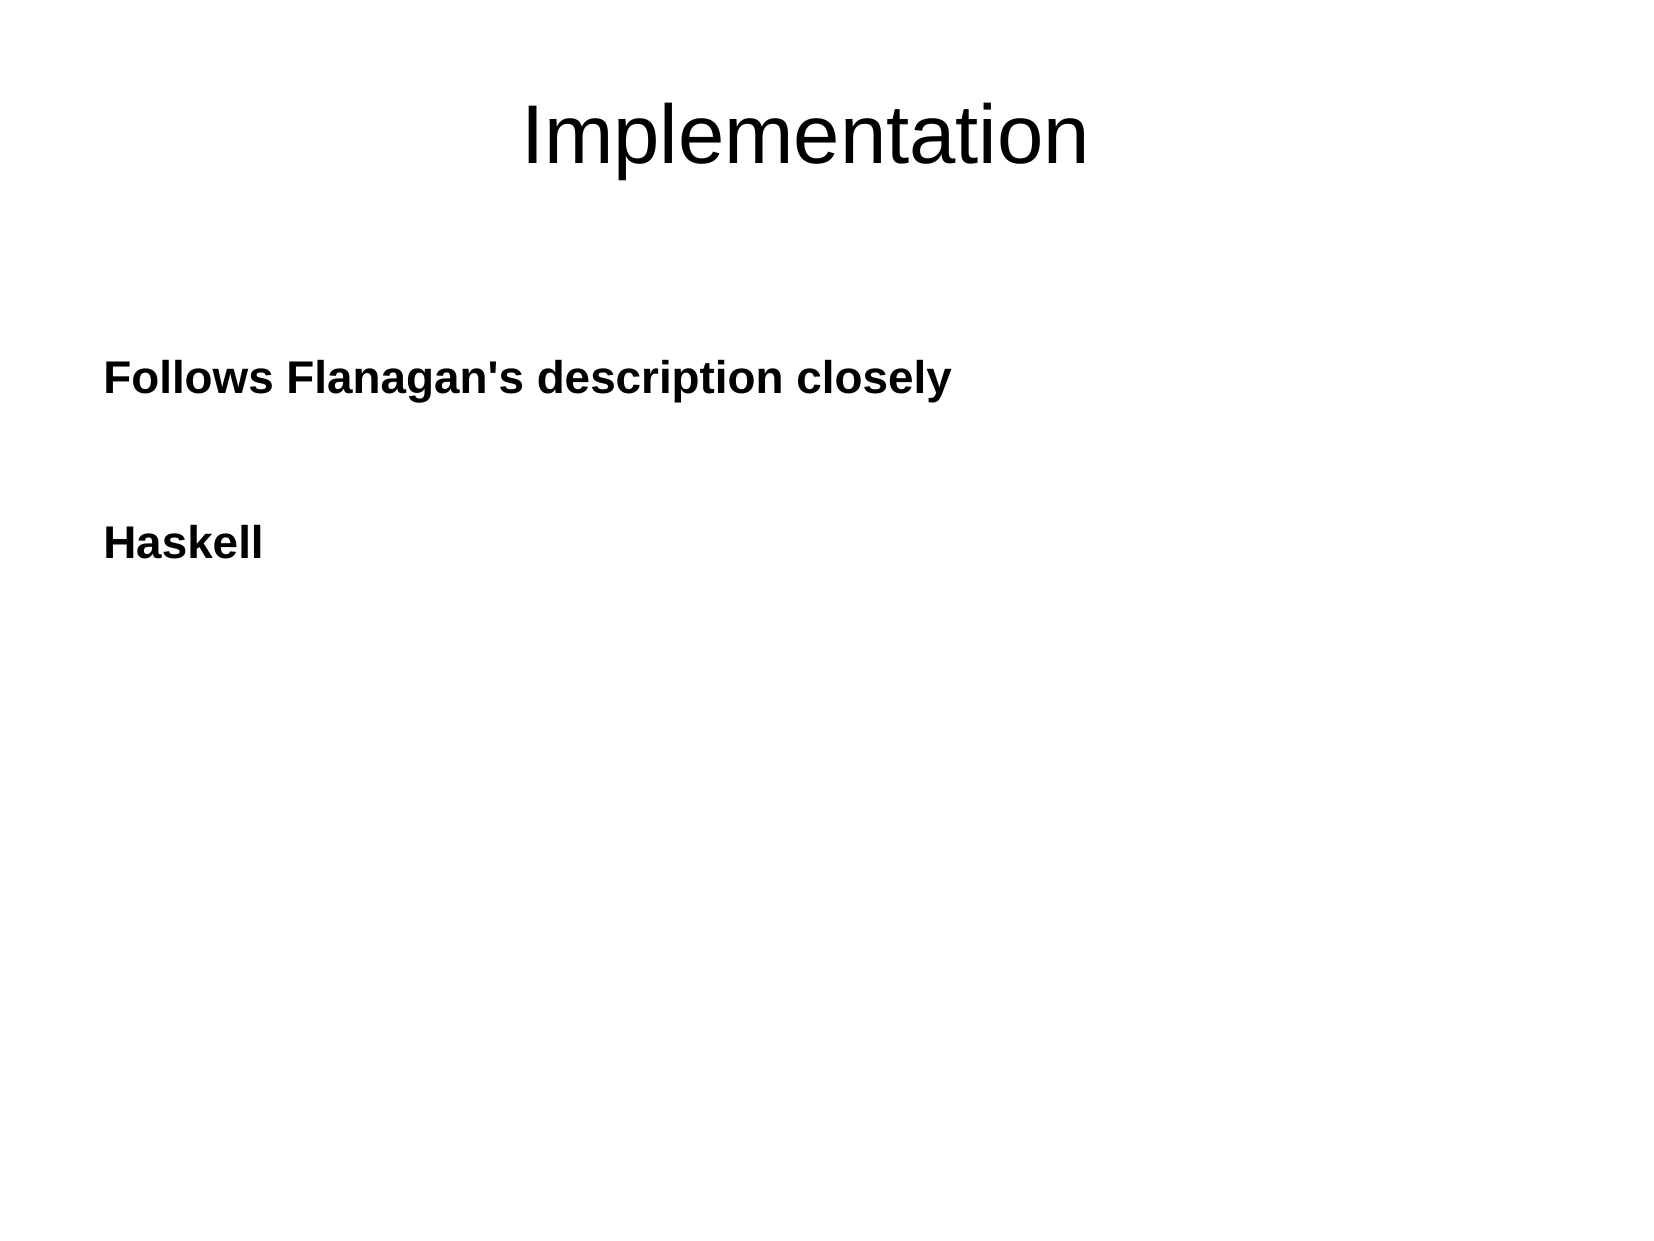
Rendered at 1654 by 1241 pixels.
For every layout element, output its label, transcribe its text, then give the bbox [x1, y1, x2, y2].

text_box Follows Flanagan's description closely Haskell [88, 318, 1565, 910]
text_box Implementation [506, 81, 1105, 189]
